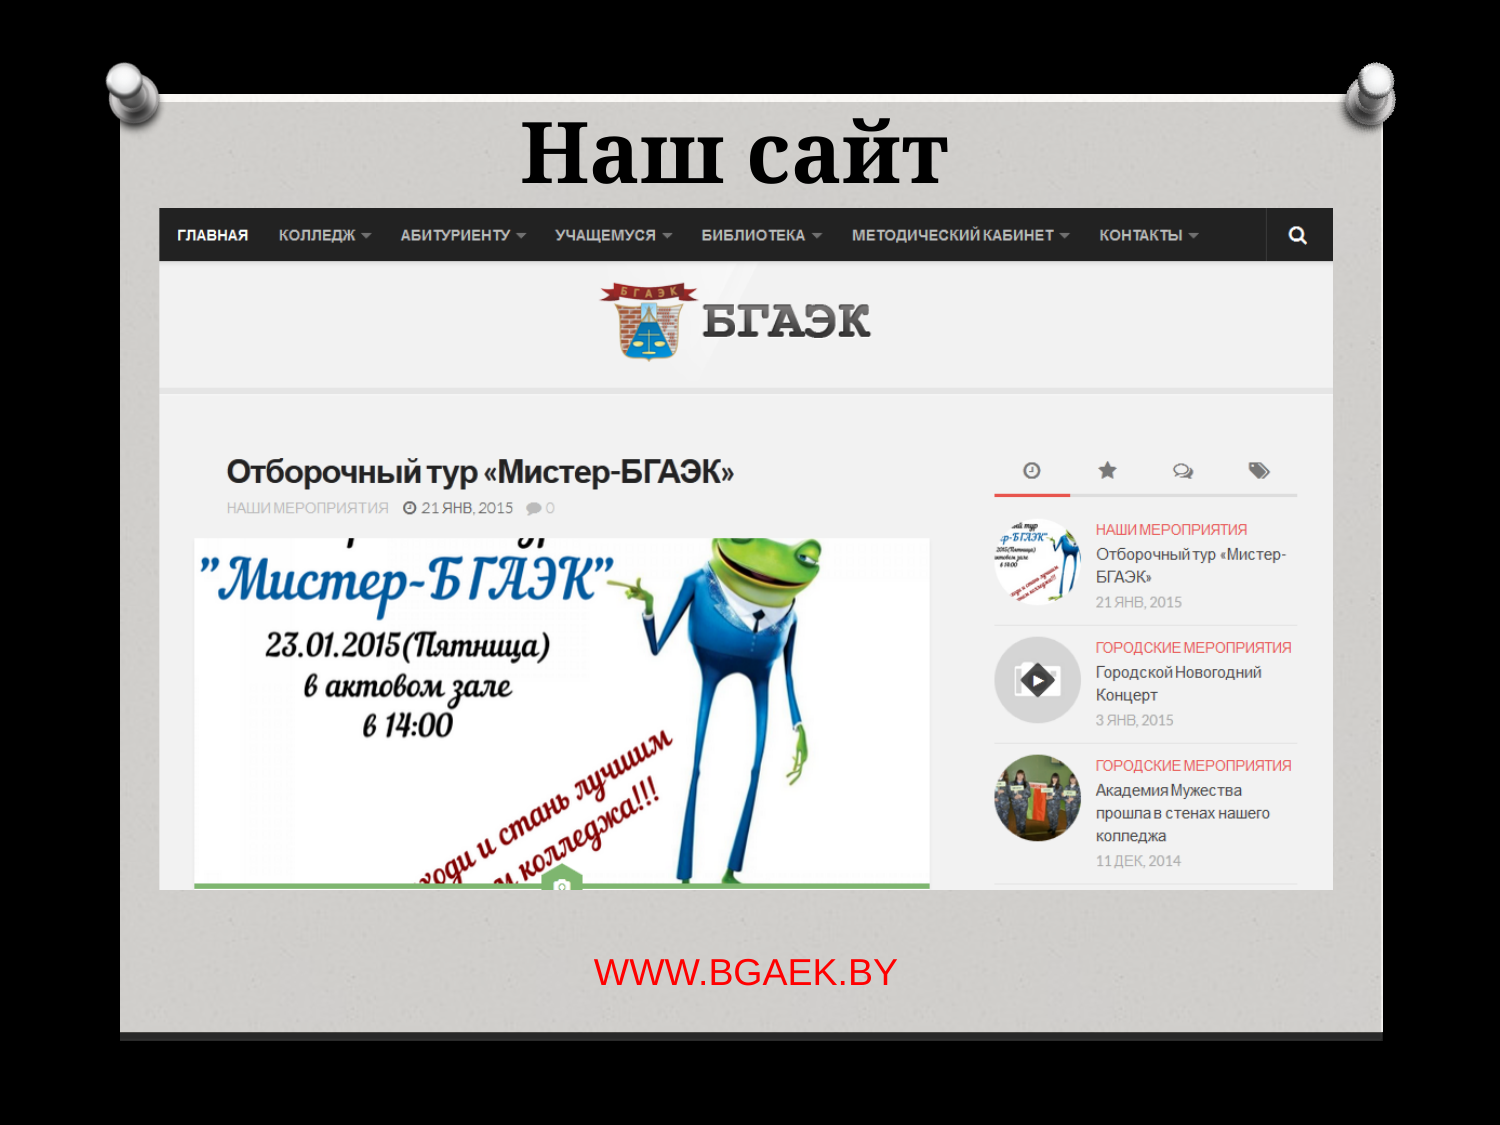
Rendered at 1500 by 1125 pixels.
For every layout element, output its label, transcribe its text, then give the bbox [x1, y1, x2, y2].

text_box WWW.BGAEK.BY [159, 940, 1333, 1002]
title Наш сайт [72, 90, 1421, 209]
picture [159, 208, 1333, 890]
